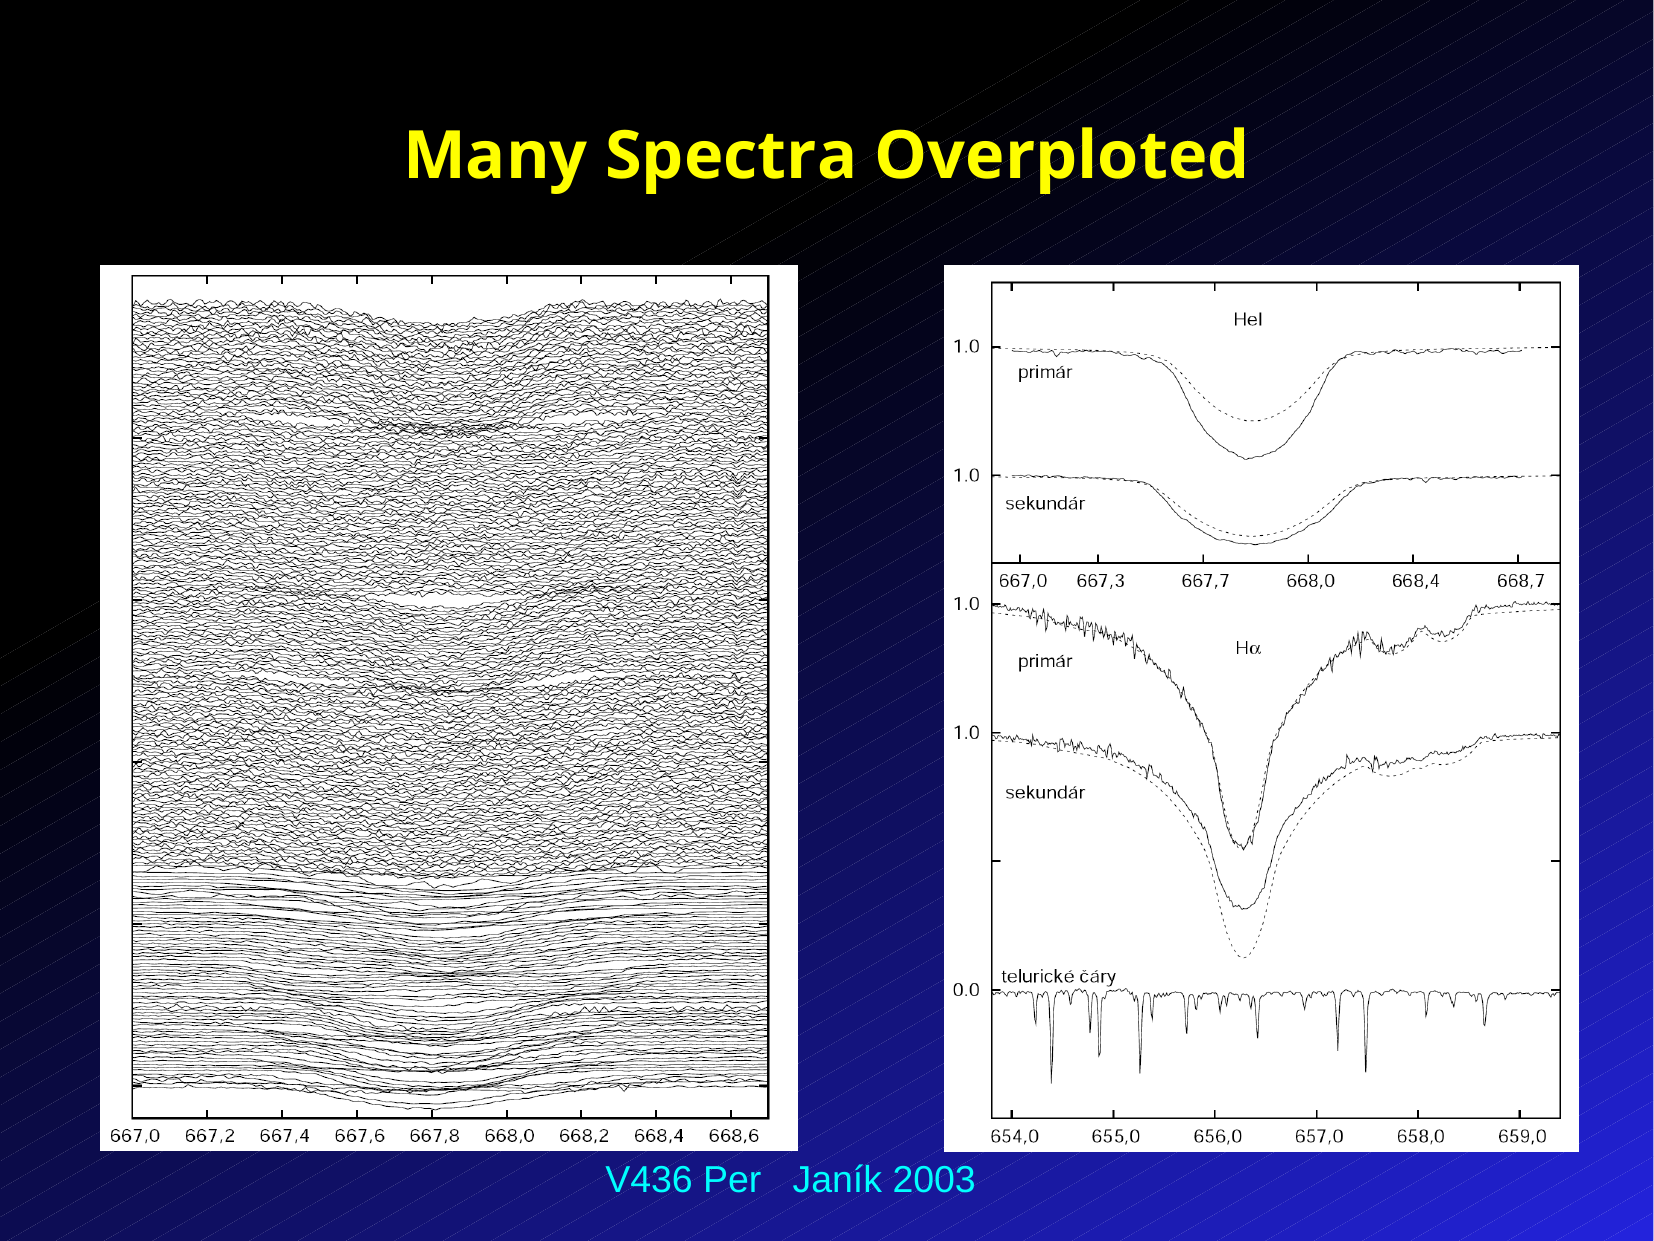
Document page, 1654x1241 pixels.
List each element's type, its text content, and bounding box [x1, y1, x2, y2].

text_box V436 Per Janík 2003 [590, 1151, 1004, 1211]
title Many Spectra Overploted [82, 56, 1571, 250]
picture [944, 265, 1579, 1152]
picture [100, 265, 798, 1151]
